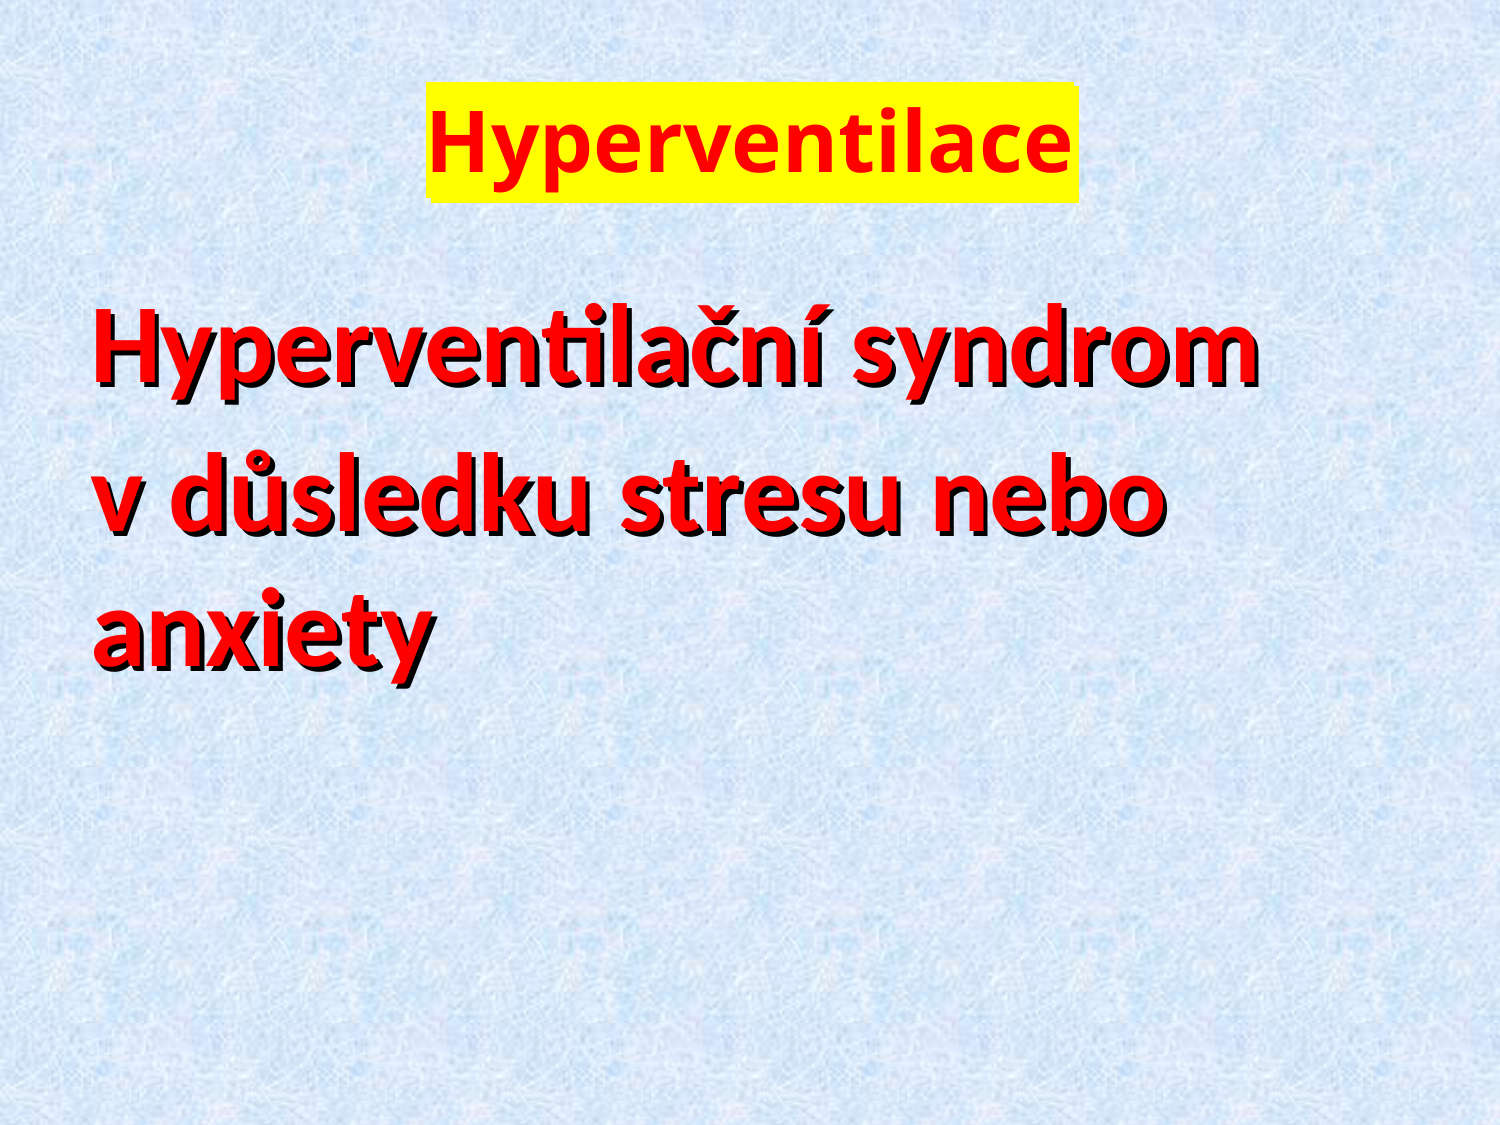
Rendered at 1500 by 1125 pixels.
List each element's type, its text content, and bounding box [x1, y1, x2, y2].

list Hyperventilační syndrom v důsledku stresu nebo anxiety [75, 262, 1426, 702]
title Hyperventilace [75, 79, 1426, 199]
